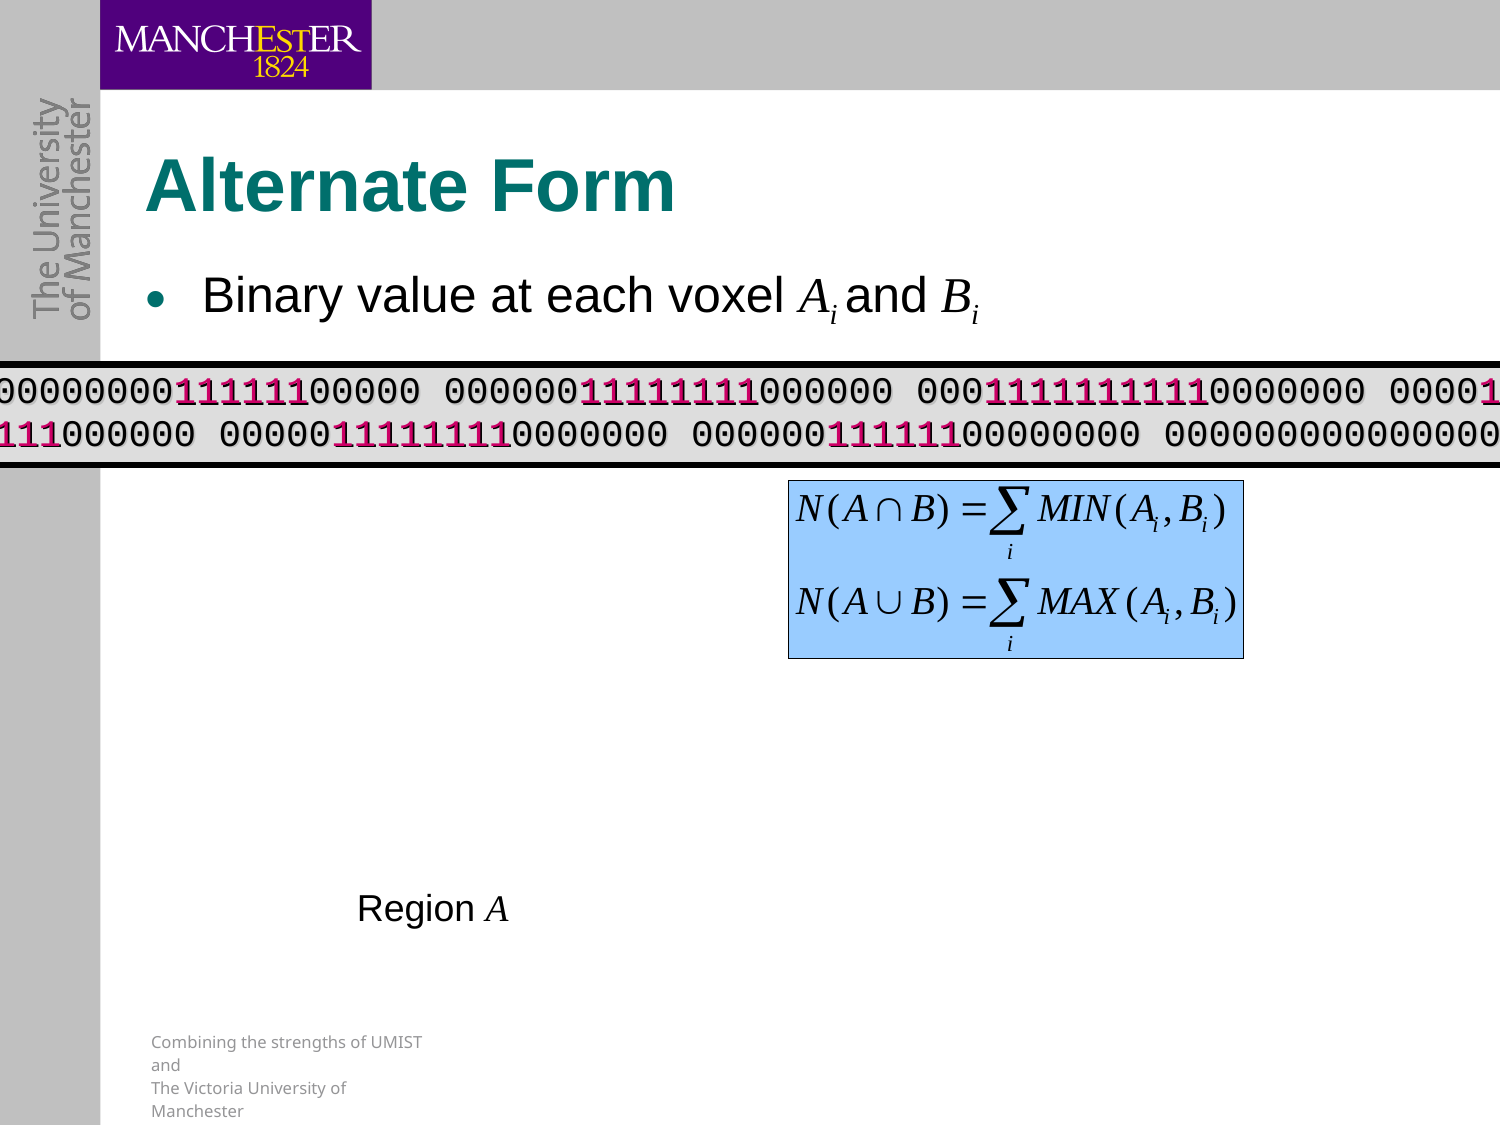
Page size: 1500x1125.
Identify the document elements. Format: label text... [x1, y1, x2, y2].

list Binary value at each voxel Ai and Bi [130, 259, 1407, 364]
text_box 00000000000000000000 00000000000111110000 00000000011111100000 00000011111111000000 00011111111110000000 00001111111111000000 00000111111111100000 00000111111111000000 00000111111110000000 00000011111100000000 00000000000000000000 [0, 364, 1500, 466]
text_box Region A [342, 880, 525, 938]
picture [0, 0, 372, 320]
list Binary value at each voxel Ai and Bi [130, 466, 1407, 1012]
text_box [788, 480, 1244, 659]
title Alternate Form [129, 120, 1406, 251]
